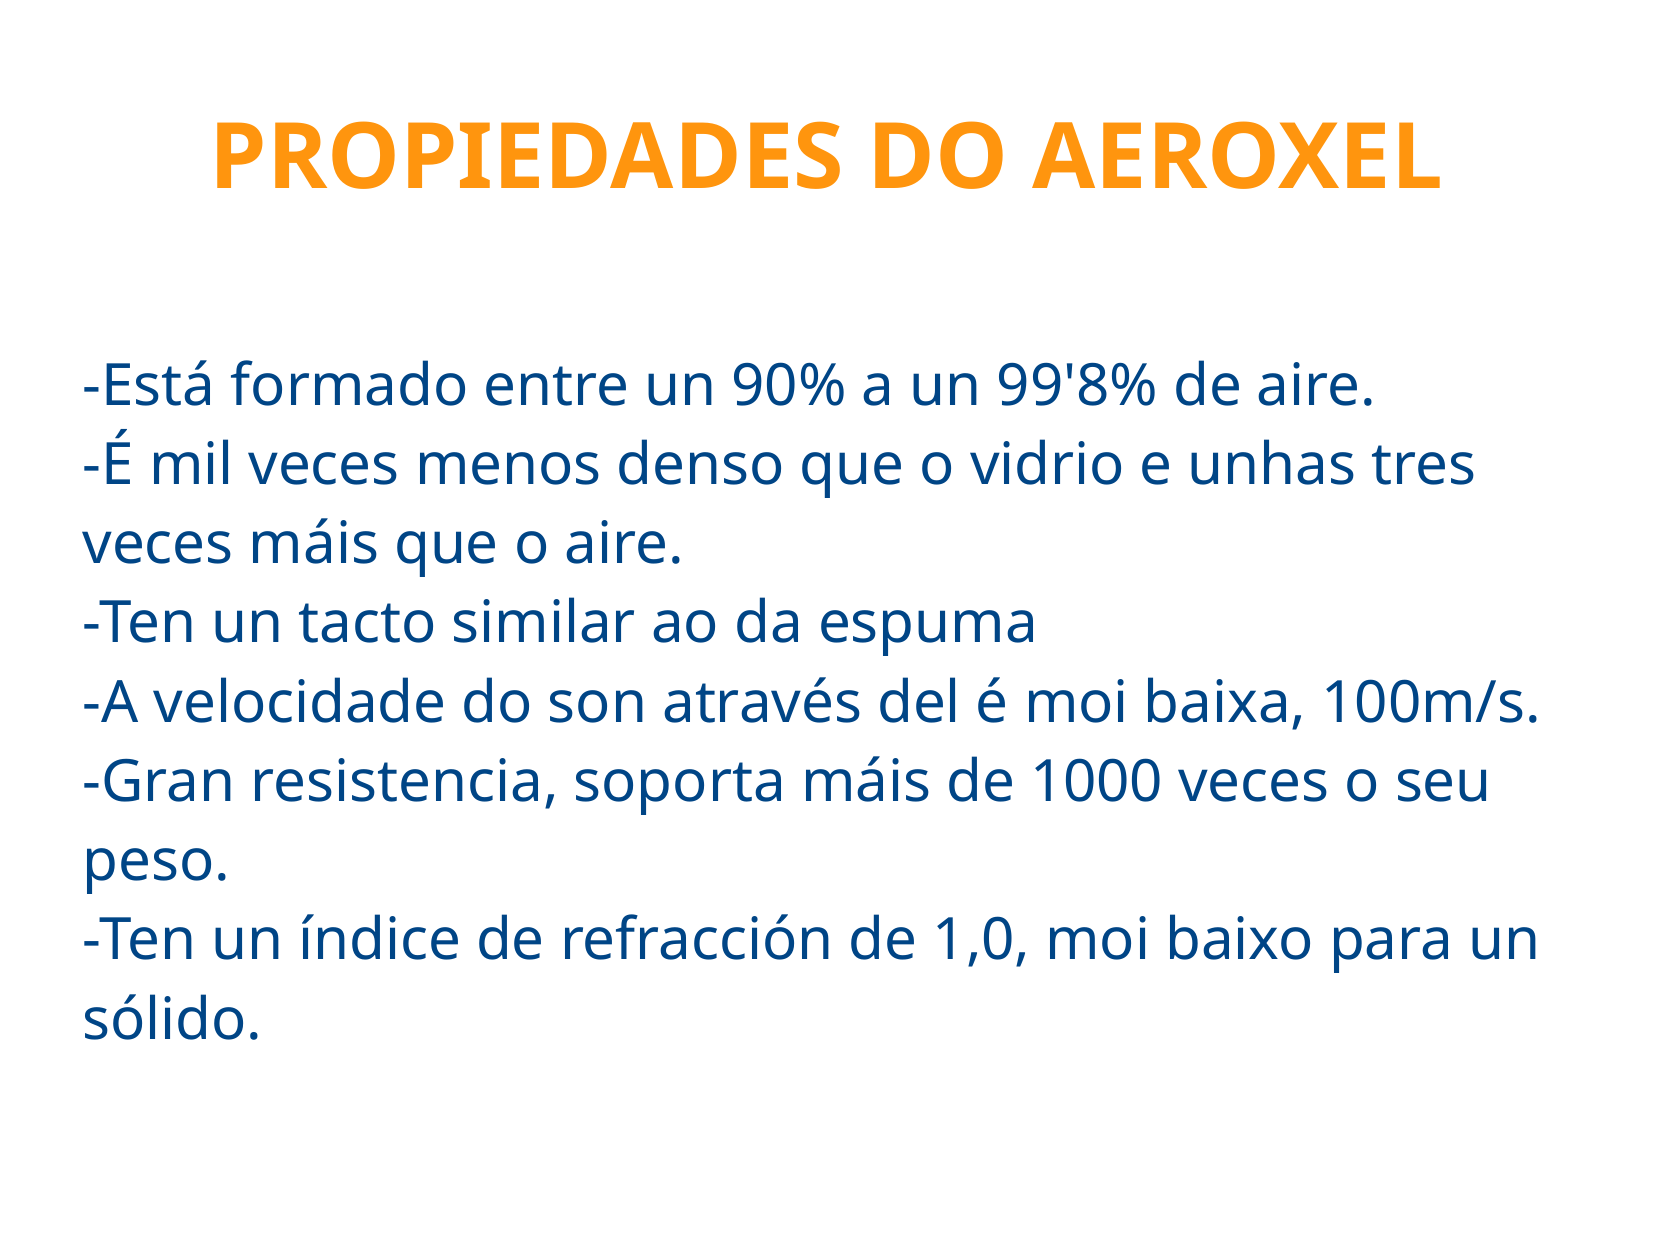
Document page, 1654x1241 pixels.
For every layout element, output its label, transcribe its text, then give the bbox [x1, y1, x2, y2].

subtitle -Está formado entre un 90% a un 99'8% de aire. -É mil veces menos denso que o vidrio e unhas tres veces máis que o aire. -Ten un tacto similar ao da espuma -A velocidade do son através del é moi baixa, 100m/s. -Gran resistencia, soporta máis de 1000 veces o seu peso. -Ten un índice de refracción de 1,0, moi baixo para un sólido. [82, 297, 1571, 1102]
title PROPIEDADES DO AEROXEL [82, 56, 1571, 250]
